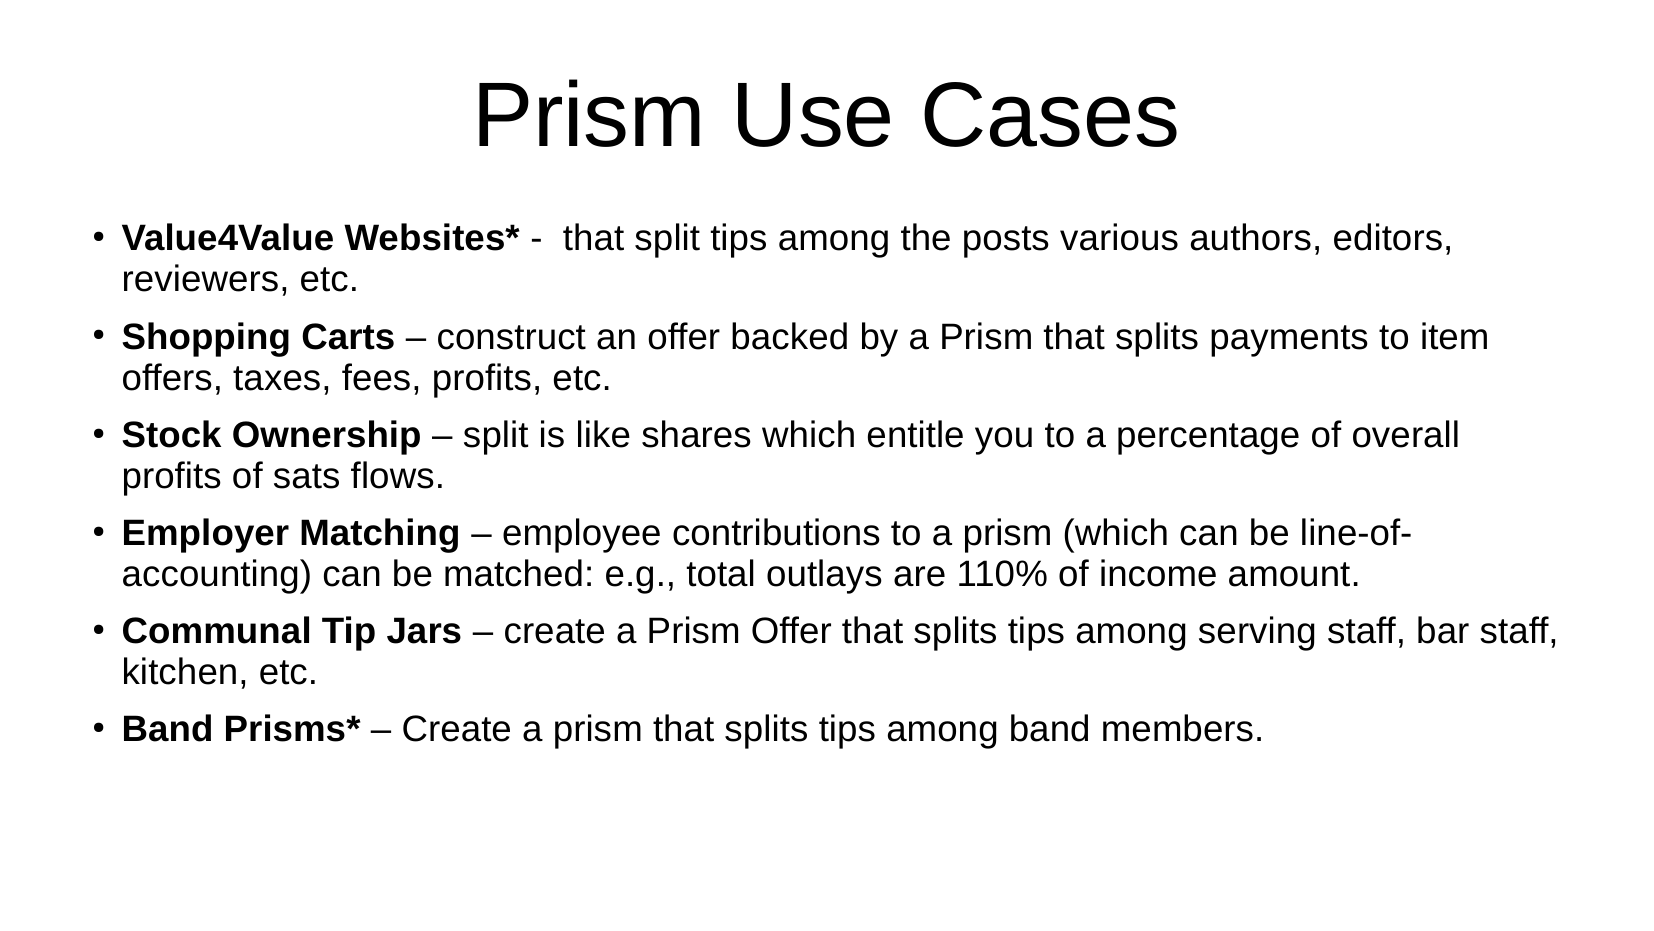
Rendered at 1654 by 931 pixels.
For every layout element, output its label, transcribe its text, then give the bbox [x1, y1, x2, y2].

list Value4Value Websites* - that split tips among the posts various authors, editors, reviewers, etc. Shopping Carts – construct an offer backed by a Prism that splits payments to item offers, taxes, fees, profits, etc. Stock Ownership – split is like shares which entitle you to a percentage of overall profits of sats flows. Employer Matching – employee contributions to a prism (which can be line-of-accounting) can be matched: e.g., total outlays are 110% of income amount. Communal Tip Jars – create a Prism Offer that splits tips among serving staff, bar staff, kitchen, etc. Band Prisms* – Create a prism that splits tips among band members. [82, 217, 1571, 758]
title Prism Use Cases [82, 37, 1571, 193]
